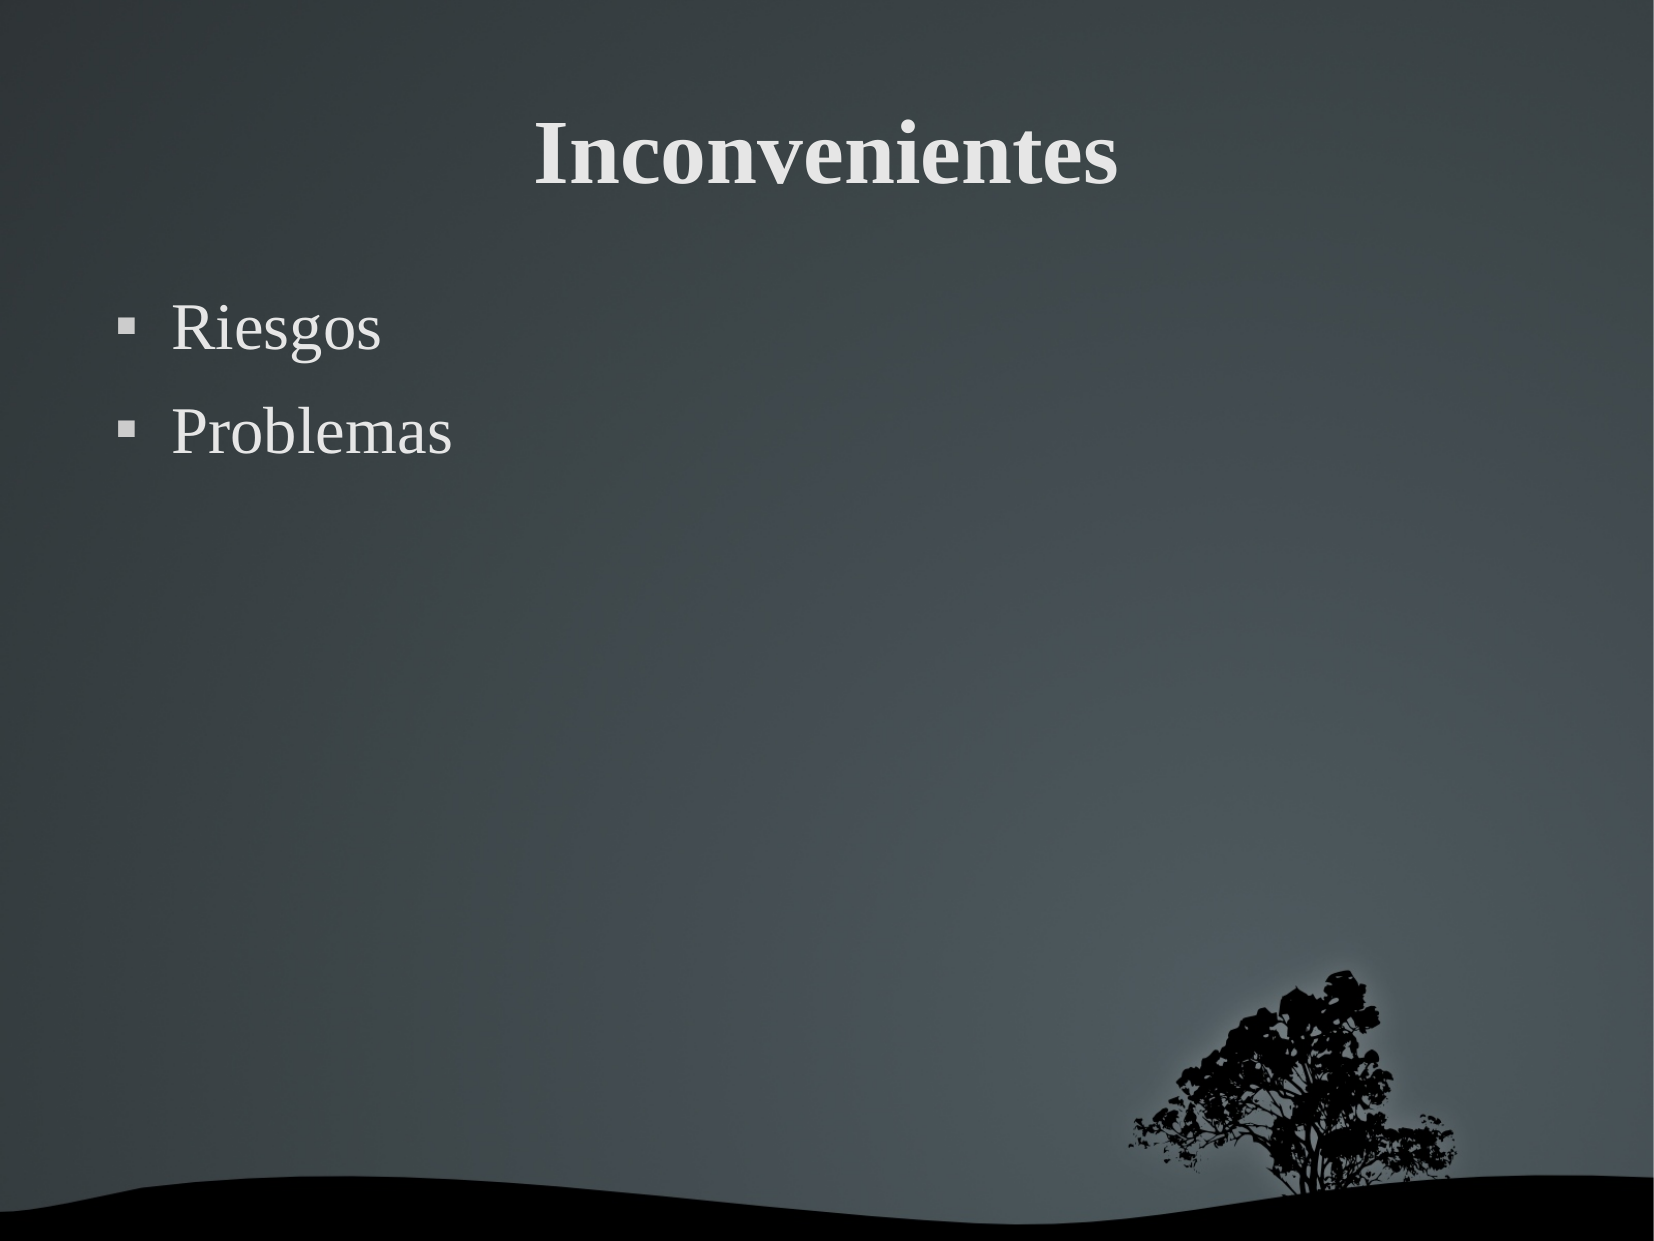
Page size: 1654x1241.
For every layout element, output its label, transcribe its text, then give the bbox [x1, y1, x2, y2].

picture [0, 0, 1654, 1241]
list Riesgos Problemas [82, 290, 1571, 1094]
title Inconvenientes [82, 56, 1571, 250]
